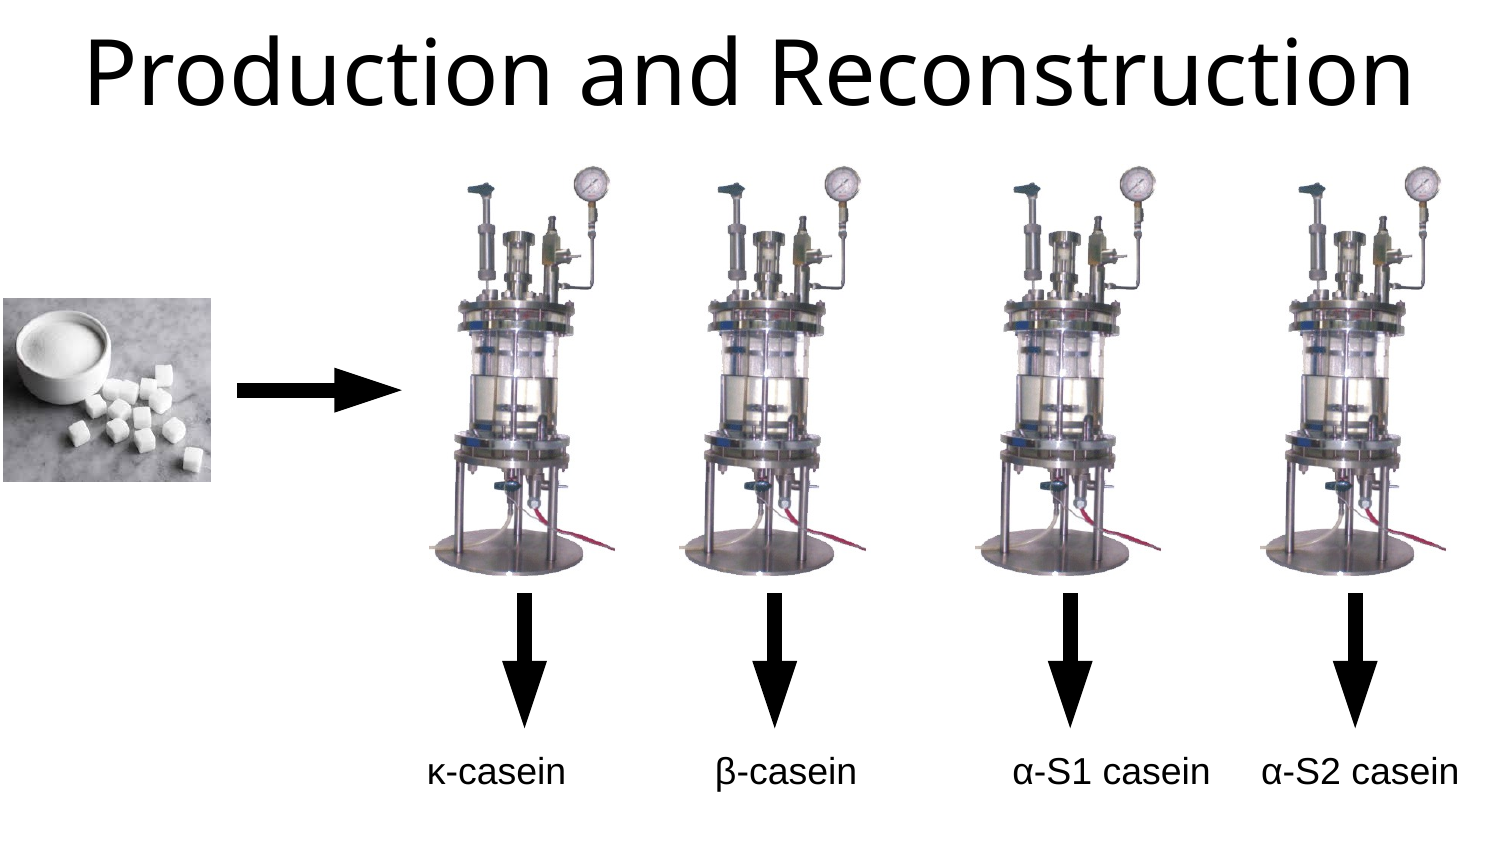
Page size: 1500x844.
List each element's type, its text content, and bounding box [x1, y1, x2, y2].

picture [429, 164, 620, 579]
picture [679, 164, 871, 579]
picture [1260, 164, 1451, 579]
text_box α-S1 casein [990, 735, 1238, 844]
text_box Production and Reconstruction [0, 0, 1500, 126]
picture [3, 298, 211, 482]
text_box β-casein [692, 735, 933, 808]
picture [975, 164, 1166, 579]
text_box α-S2 casein [1238, 735, 1486, 844]
text_box κ-casein [404, 735, 645, 808]
